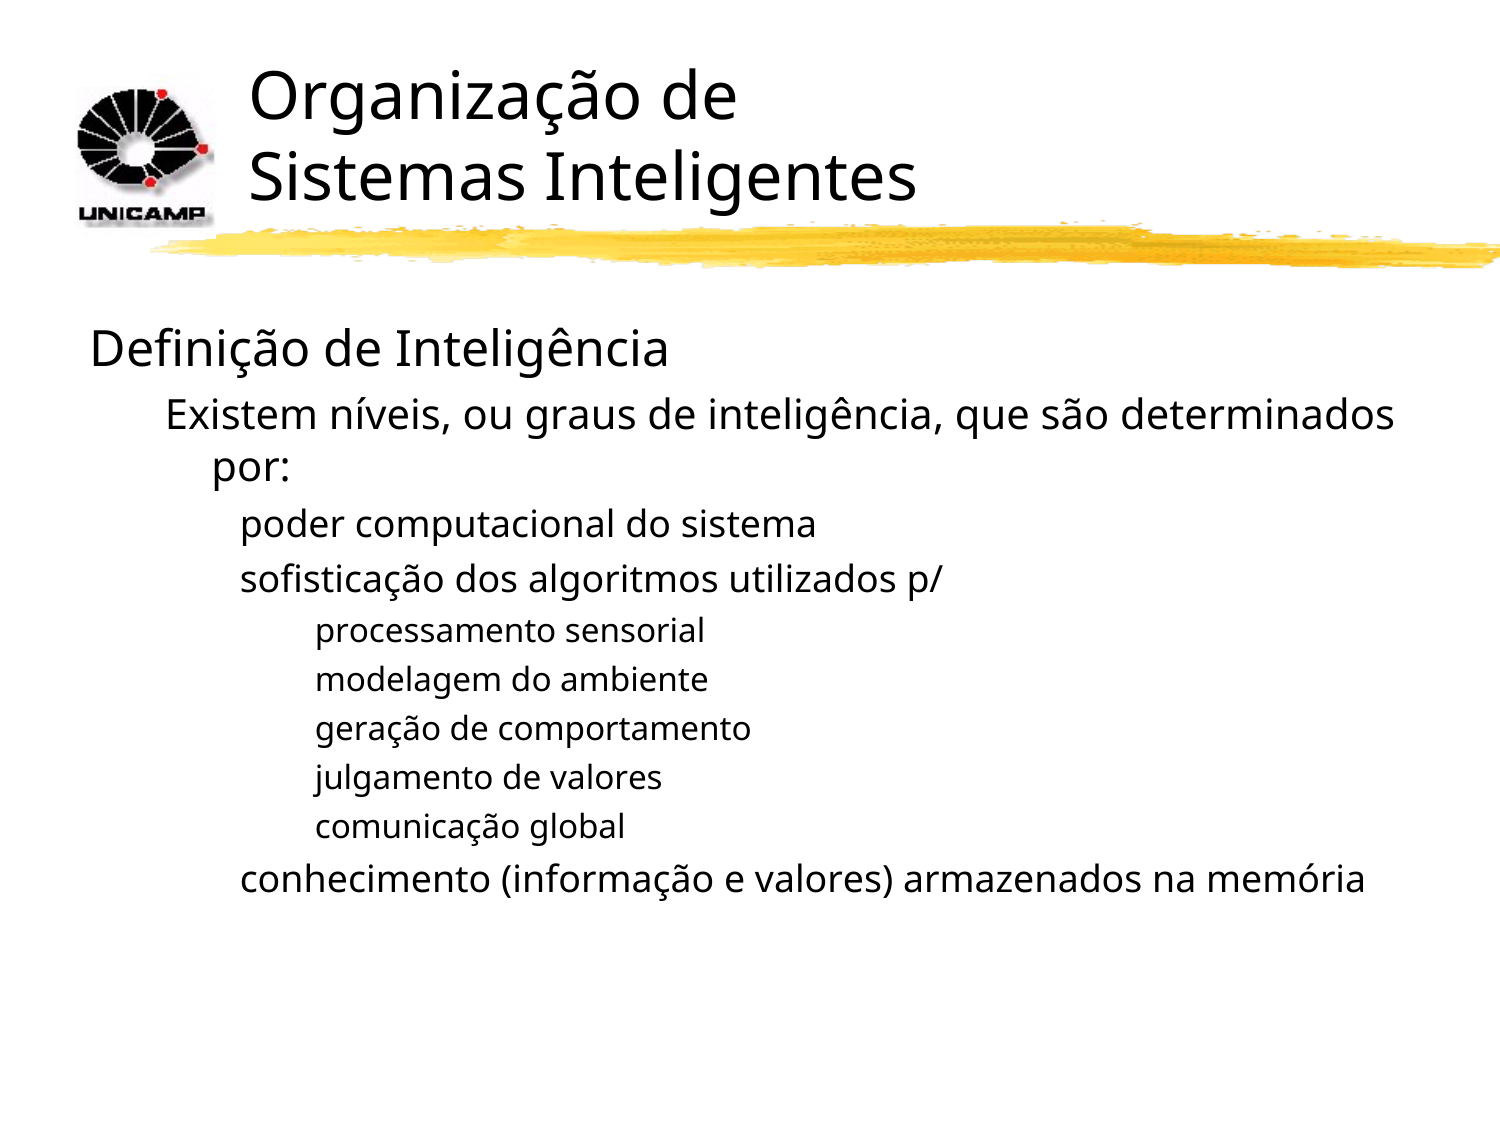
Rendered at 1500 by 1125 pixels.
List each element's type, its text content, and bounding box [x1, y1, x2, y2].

title Organização de Sistemas Inteligentes [233, 37, 1434, 225]
picture [75, 74, 1500, 279]
list Definição de Inteligência Existem níveis, ou graus de inteligência, que são determinados por: poder computacional do sistema sofisticação dos algoritmos utilizados p/ processamento sensorial modelagem do ambiente geração de comportamento julgamento de valores comunicação global conhecimento (informação e valores) armazenados na memória [74, 309, 1417, 994]
